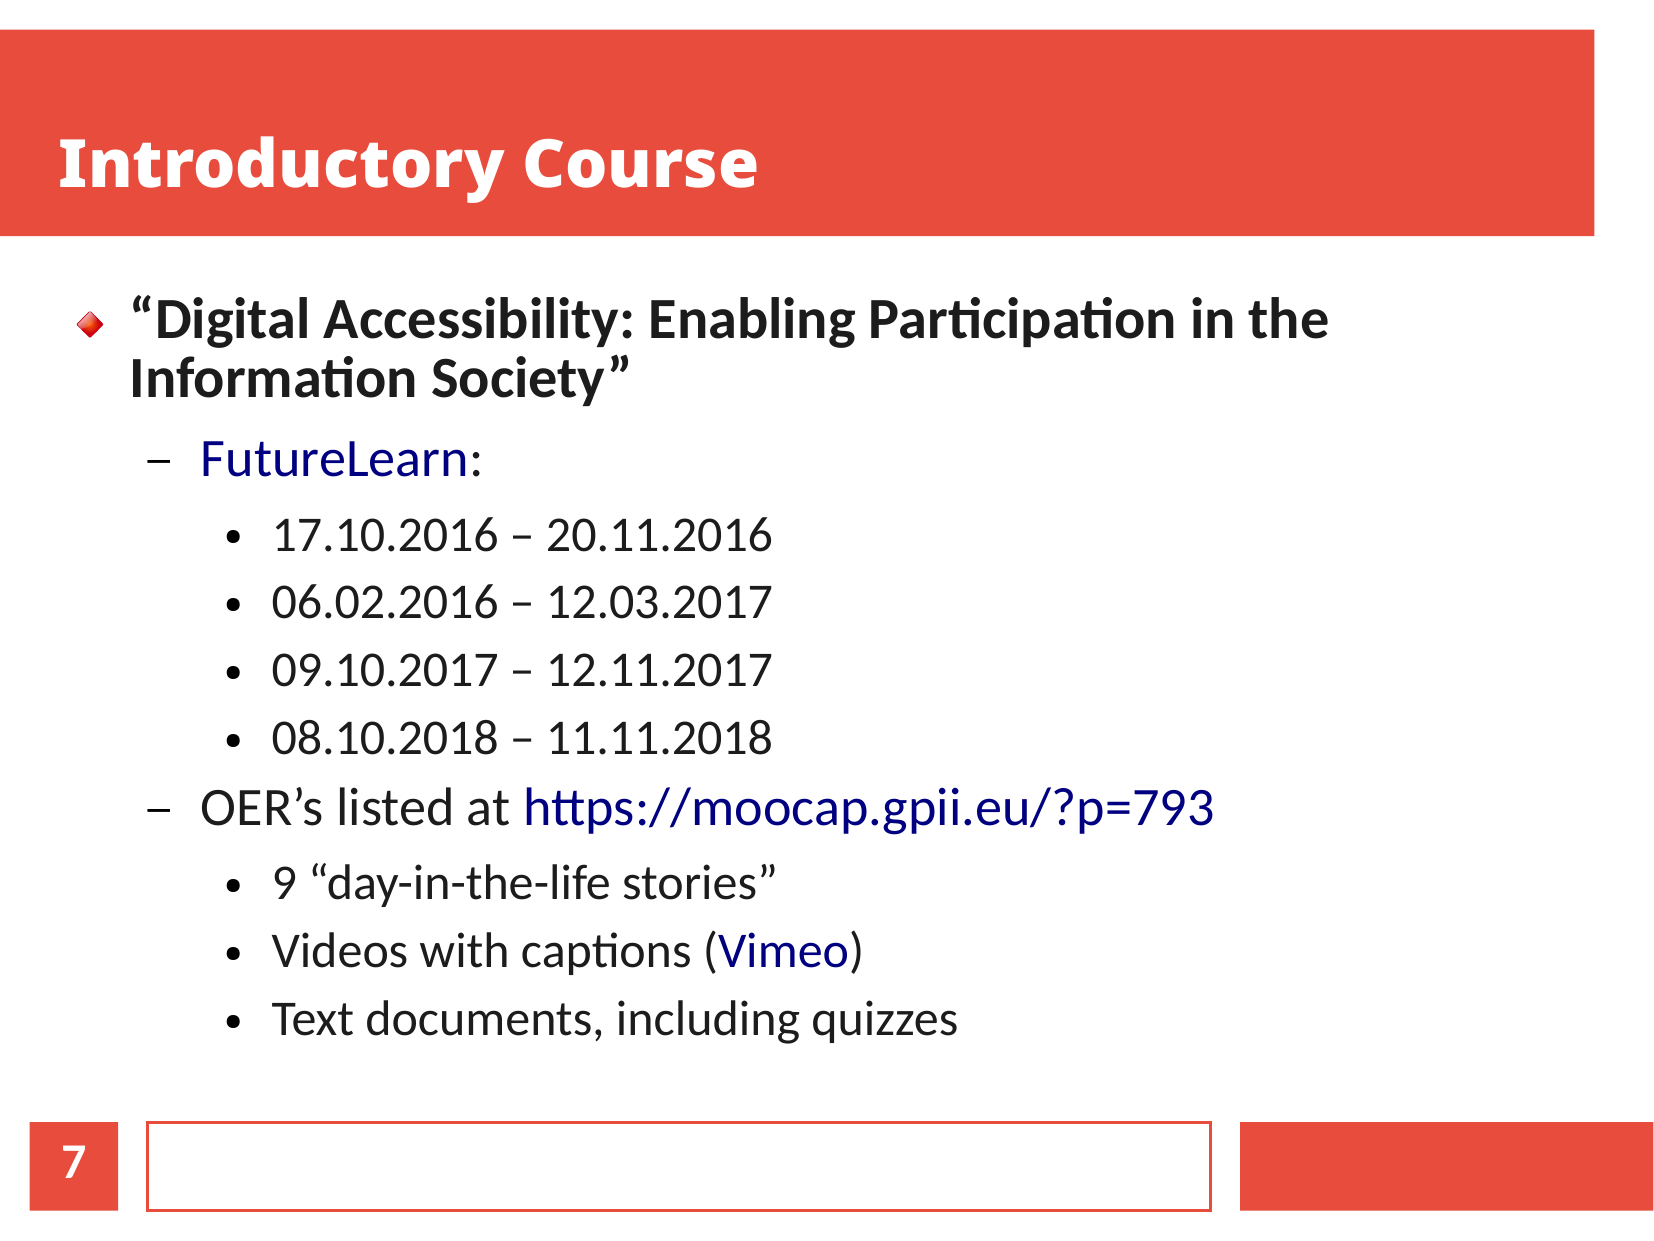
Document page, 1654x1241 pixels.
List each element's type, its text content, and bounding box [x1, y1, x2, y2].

list “Digital Accessibility: Enabling Participation in the Information Society” FutureLearn: 17.10.2016 – 20.11.2016 06.02.2016 – 12.03.2017 09.10.2017 – 12.11.2017 08.10.2018 – 11.11.2018 OER’s listed at https://moocap.gpii.eu/?p=793 9 “day-in-the-life stories” Videos with captions (Vimeo) Text documents, including quizzes [59, 295, 1565, 1093]
title Introductory Course [59, 59, 1595, 207]
